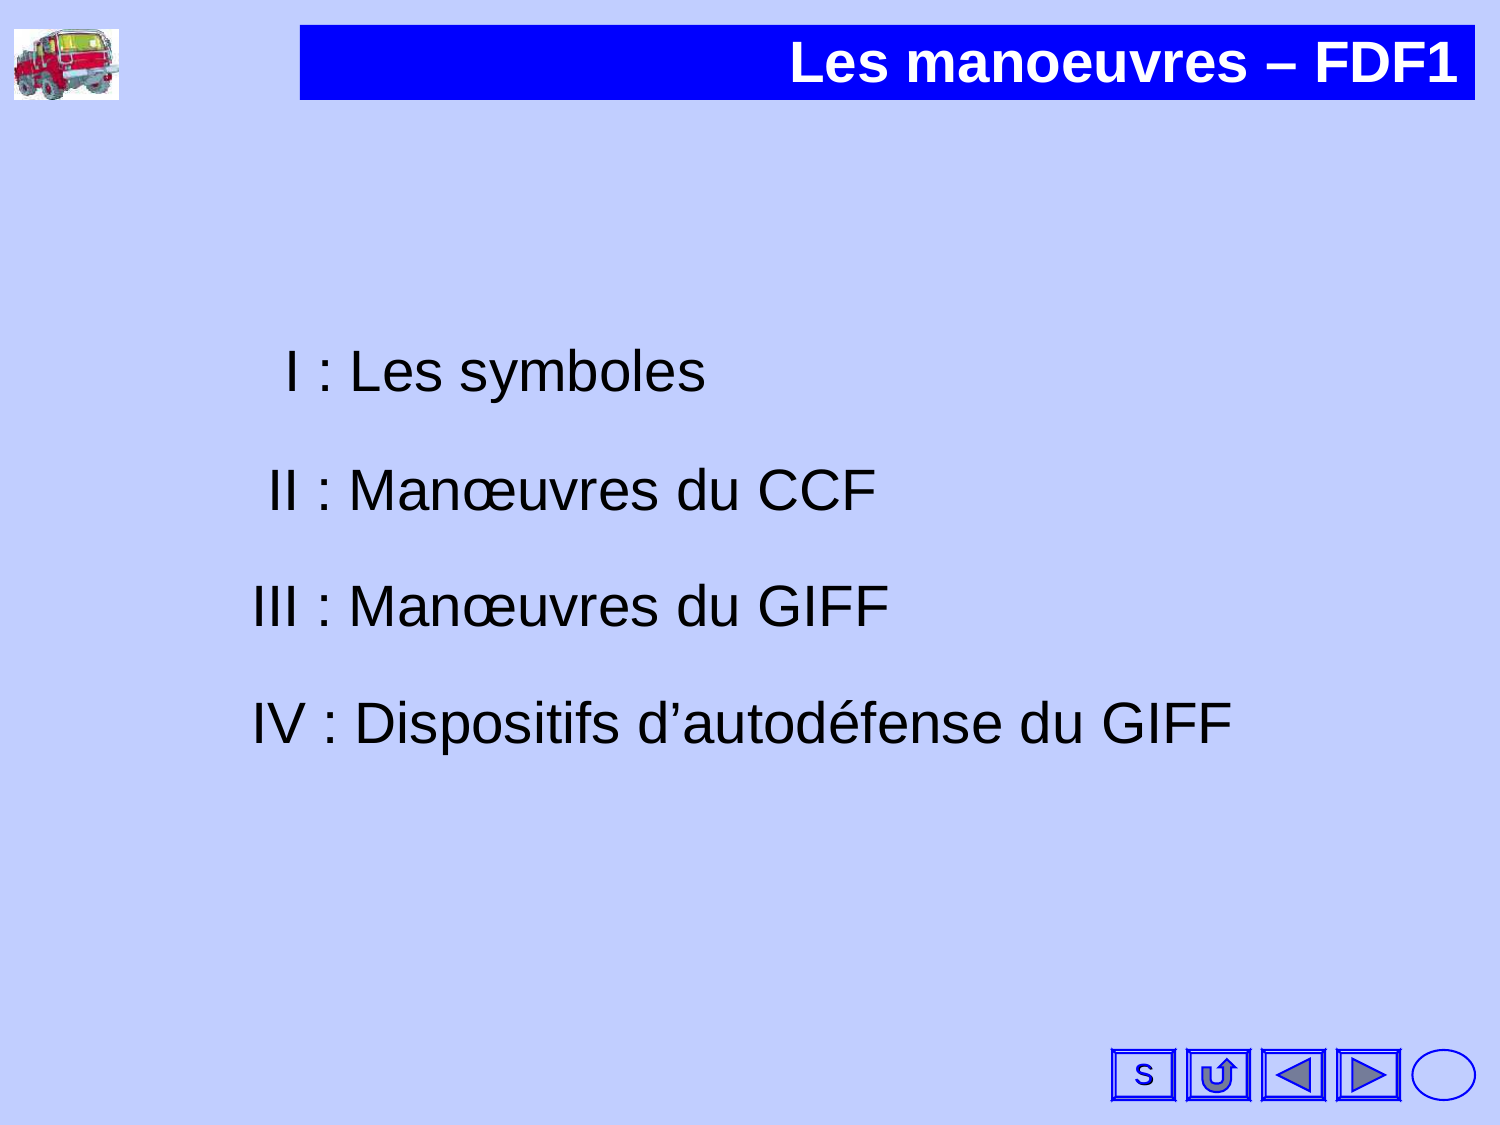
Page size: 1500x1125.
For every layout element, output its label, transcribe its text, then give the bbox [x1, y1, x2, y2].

text_box I : Les symboles II : Manœuvres du CCF III : Manœuvres du GIFF IV : Dispositifs d’autodéfense du GIFF [236, 324, 1323, 764]
text_box Les manoeuvres – FDF1 [299, 24, 1475, 100]
text_box [1412, 1049, 1476, 1101]
picture [14, 29, 119, 100]
